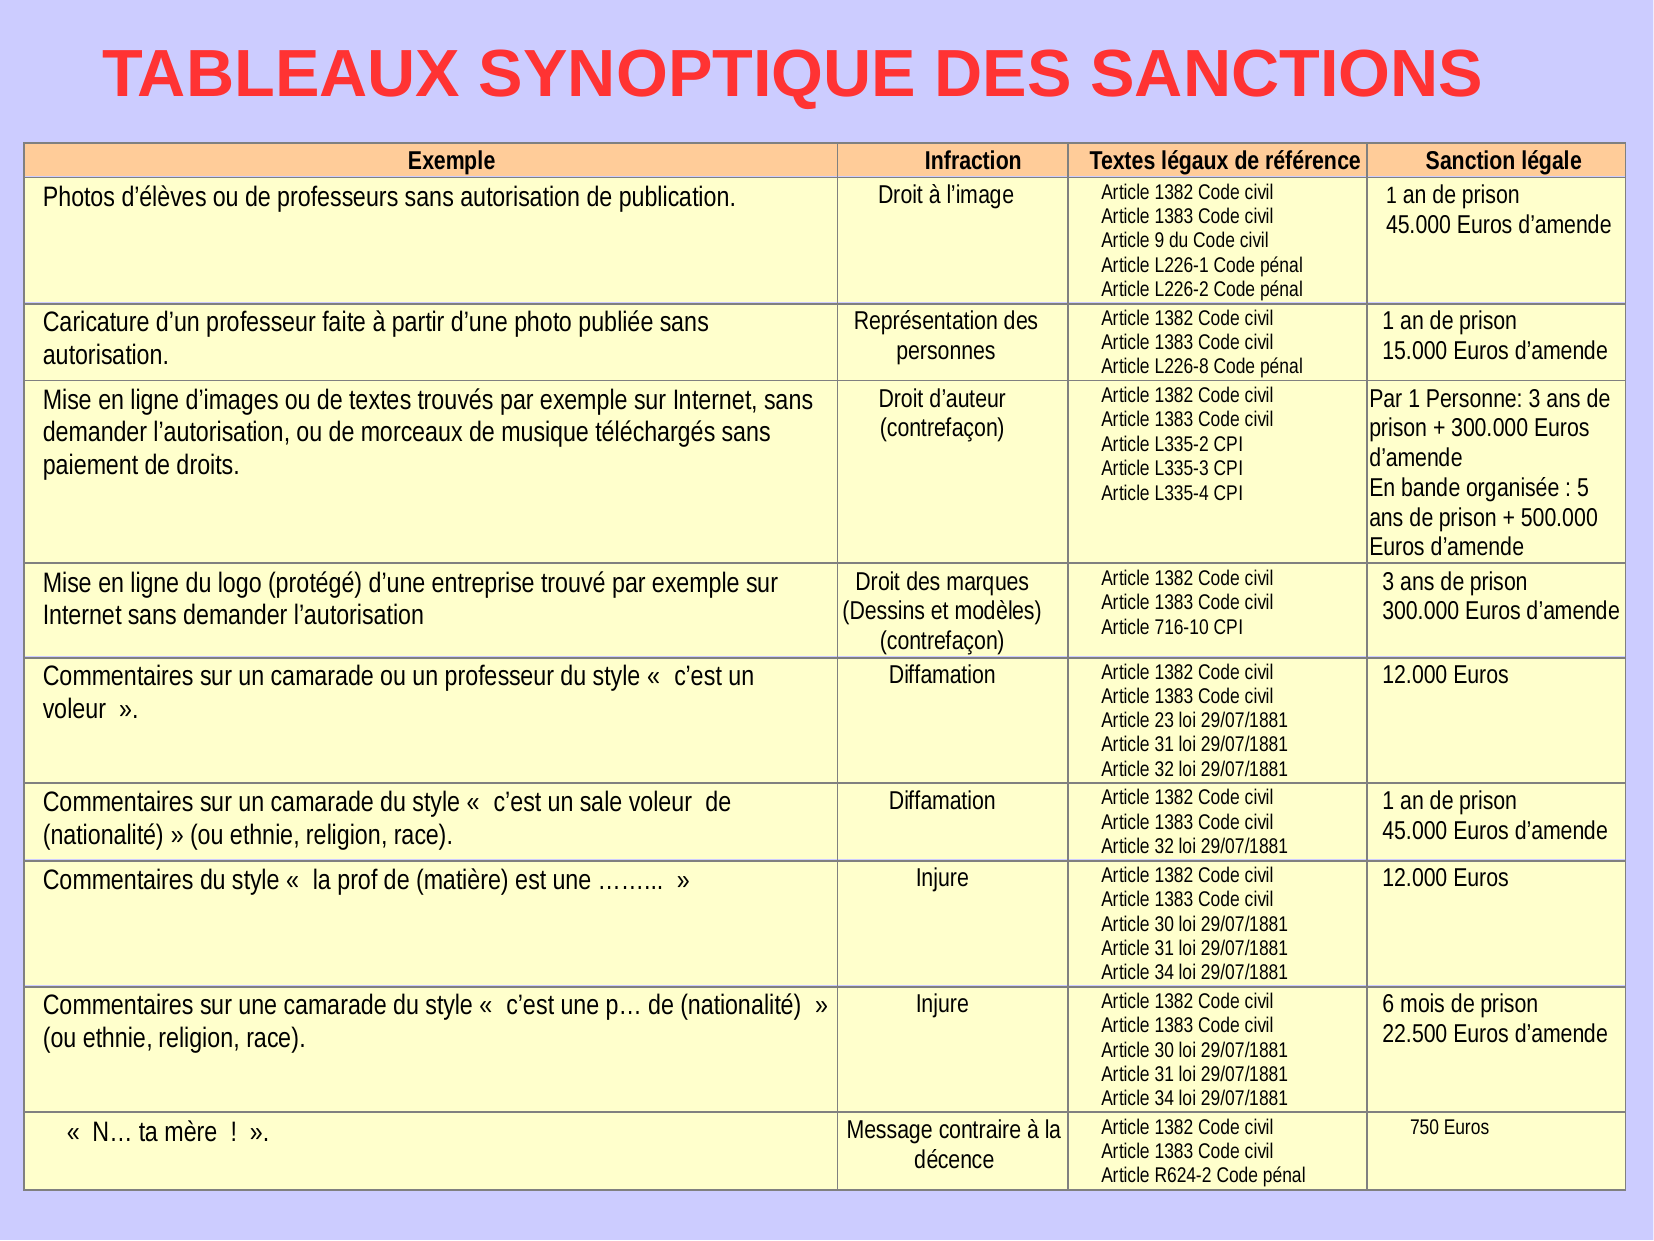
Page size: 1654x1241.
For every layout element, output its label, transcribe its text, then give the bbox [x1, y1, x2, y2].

text_box TABLEAUX SYNOPTIQUE DES SANCTIONS [29, 29, 1595, 119]
chart [0, 126, 1632, 1241]
